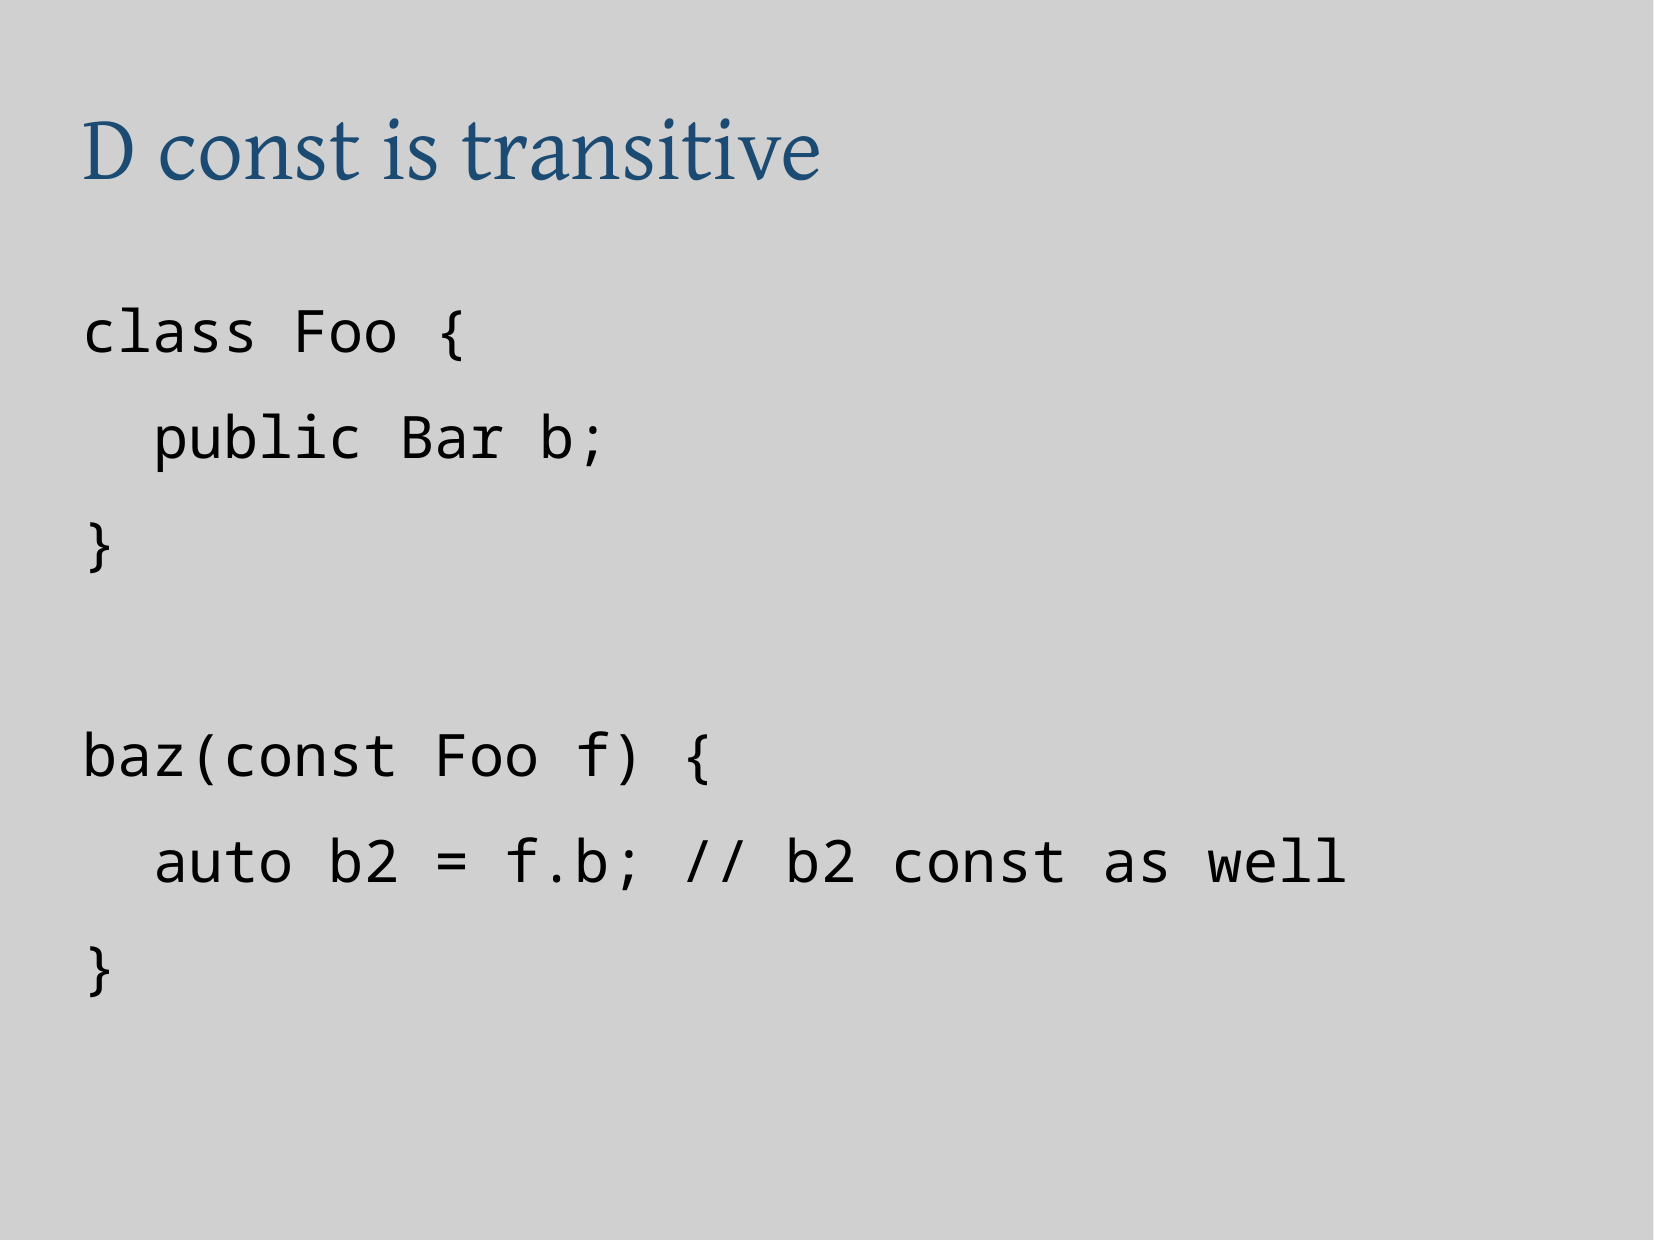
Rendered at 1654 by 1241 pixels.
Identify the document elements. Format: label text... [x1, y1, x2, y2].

title D const is transitive [82, 49, 1571, 257]
list class Foo { public Bar b; } baz(const Foo f) { auto b2 = f.b; // b2 const as well } [82, 290, 1571, 1010]
